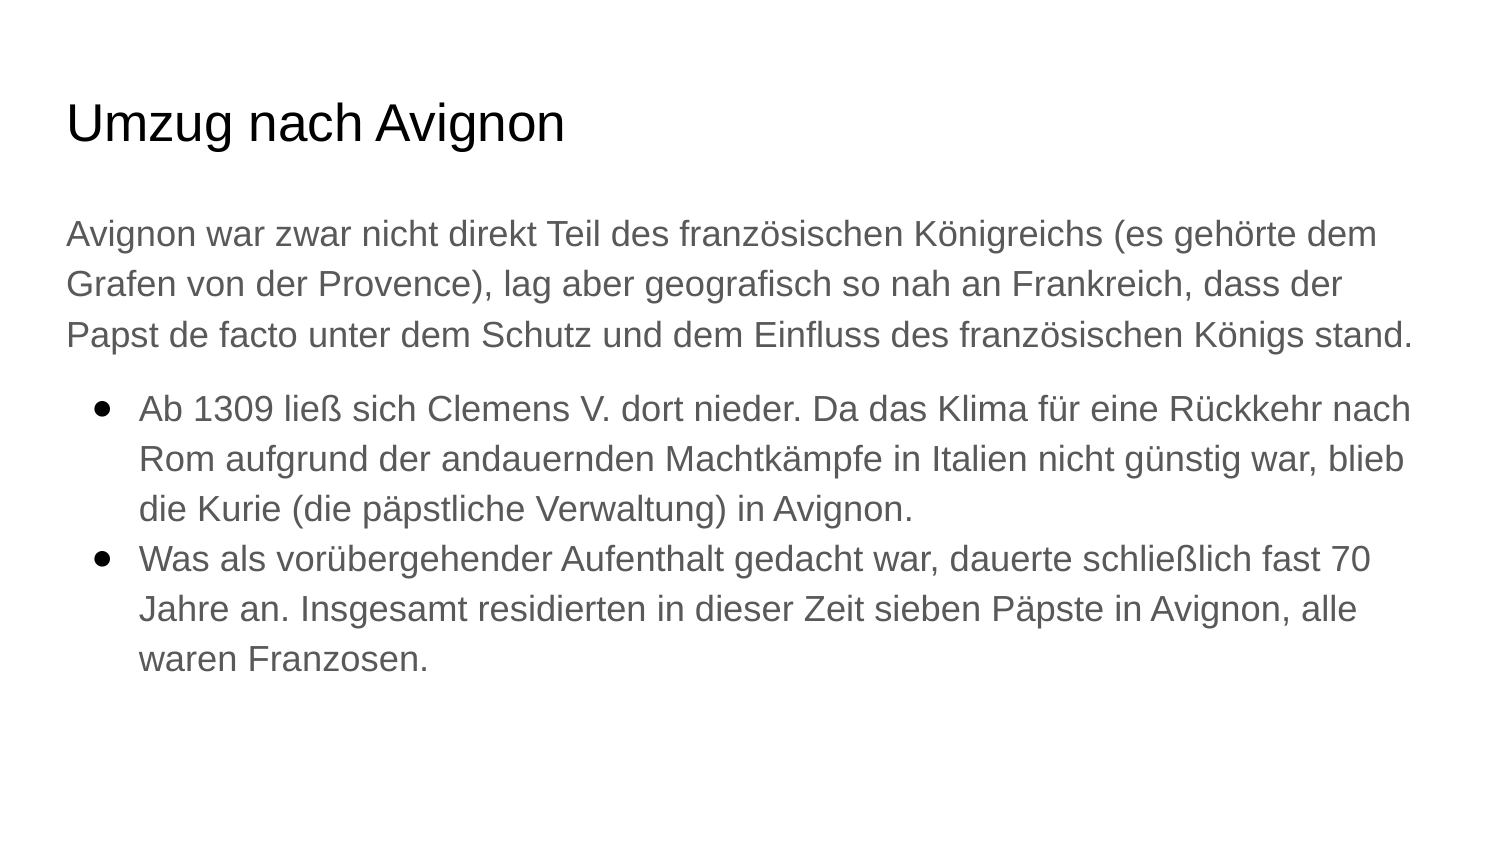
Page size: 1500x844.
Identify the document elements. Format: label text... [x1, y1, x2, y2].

list Avignon war zwar nicht direkt Teil des französischen Königreichs (es gehörte dem Grafen von der Provence), lag aber geografisch so nah an Frankreich, dass der Papst de facto unter dem Schutz und dem Einfluss des französischen Königs stand. Ab 1309 ließ sich Clemens V. dort nieder. Da das Klima für eine Rückkehr nach Rom aufgrund der andauernden Machtkämpfe in Italien nicht günstig war, blieb die Kurie (die päpstliche Verwaltung) in Avignon. Was als vorübergehender Aufenthalt gedacht war, dauerte schließlich fast 70 Jahre an. Insgesamt residierten in dieser Zeit sieben Päpste in Avignon, alle waren Franzosen. [51, 189, 1449, 750]
title Umzug nach Avignon [51, 72, 1449, 167]
